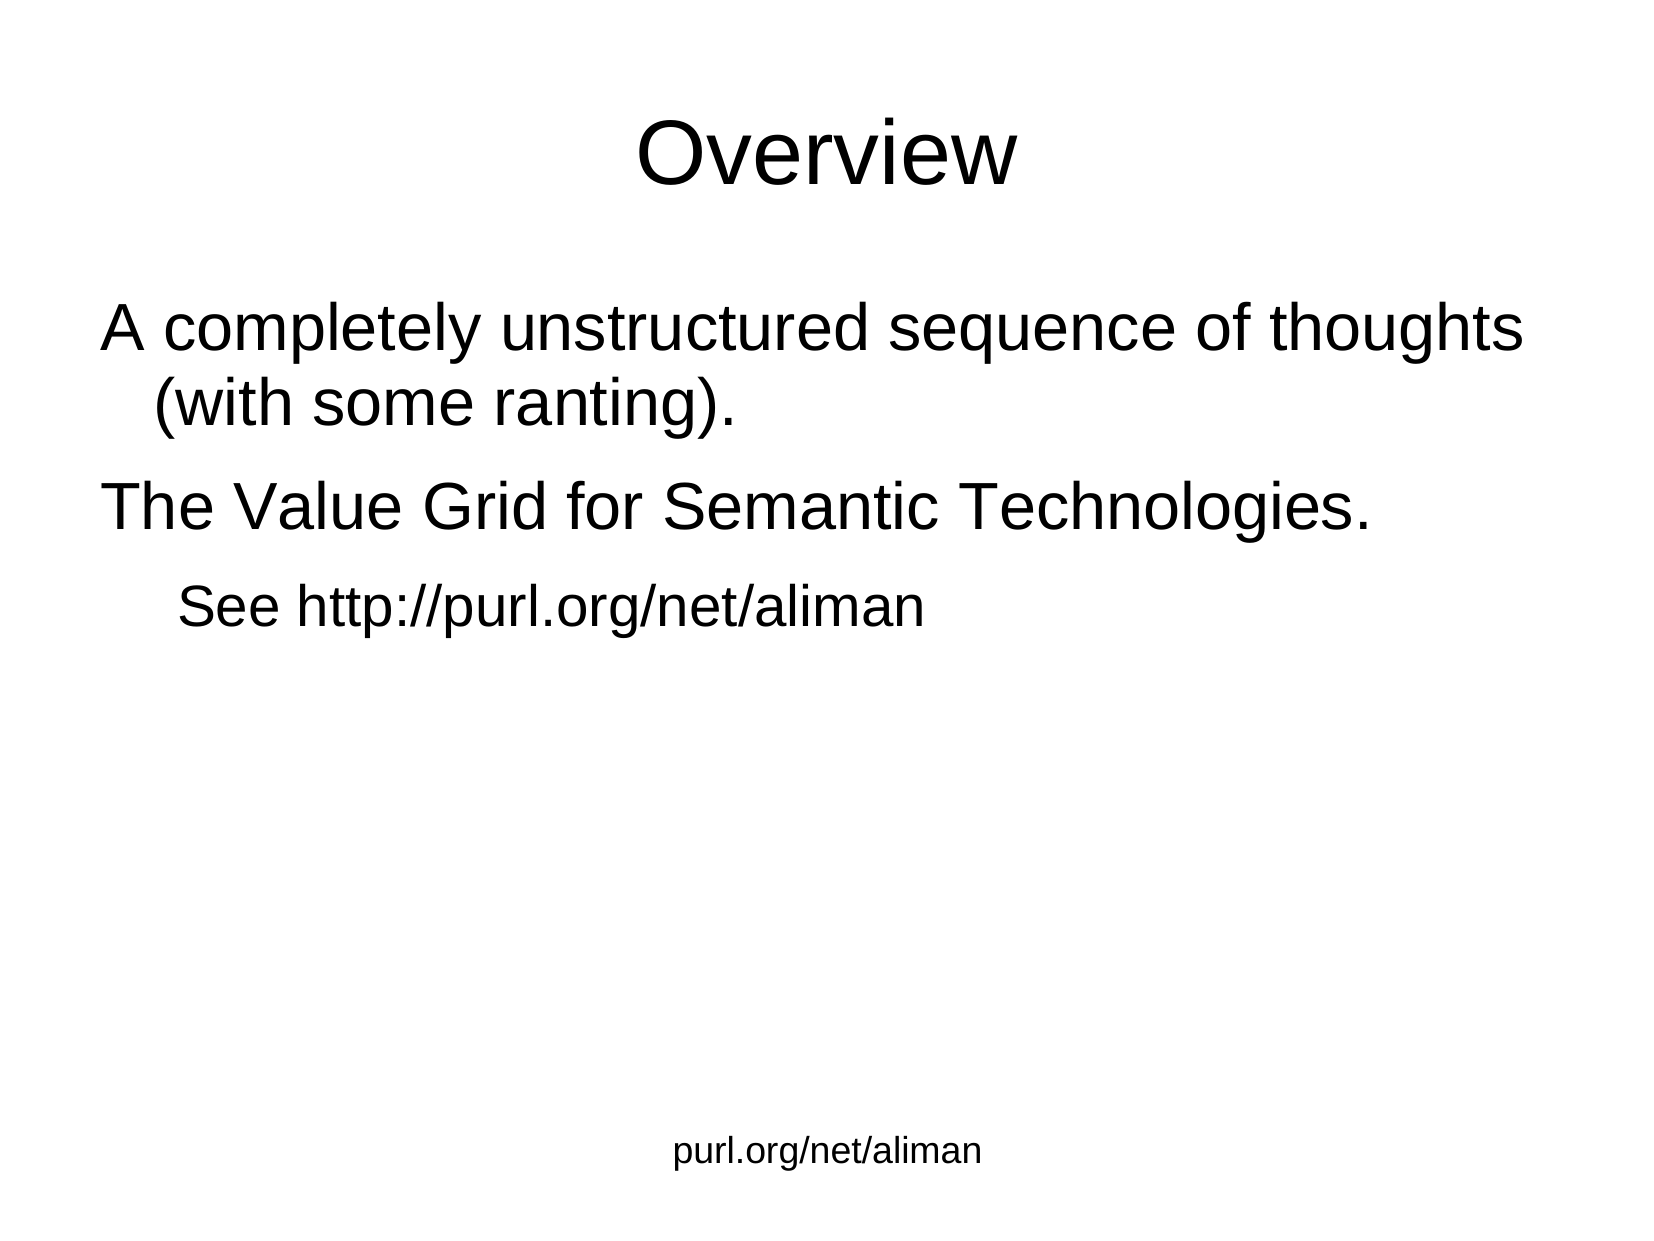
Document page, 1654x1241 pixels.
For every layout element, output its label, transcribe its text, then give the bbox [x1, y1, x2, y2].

title Overview [82, 49, 1571, 257]
list A completely unstructured sequence of thoughts (with some ranting). The Value Grid for Semantic Technologies. See http://purl.org/net/aliman [82, 290, 1571, 1094]
